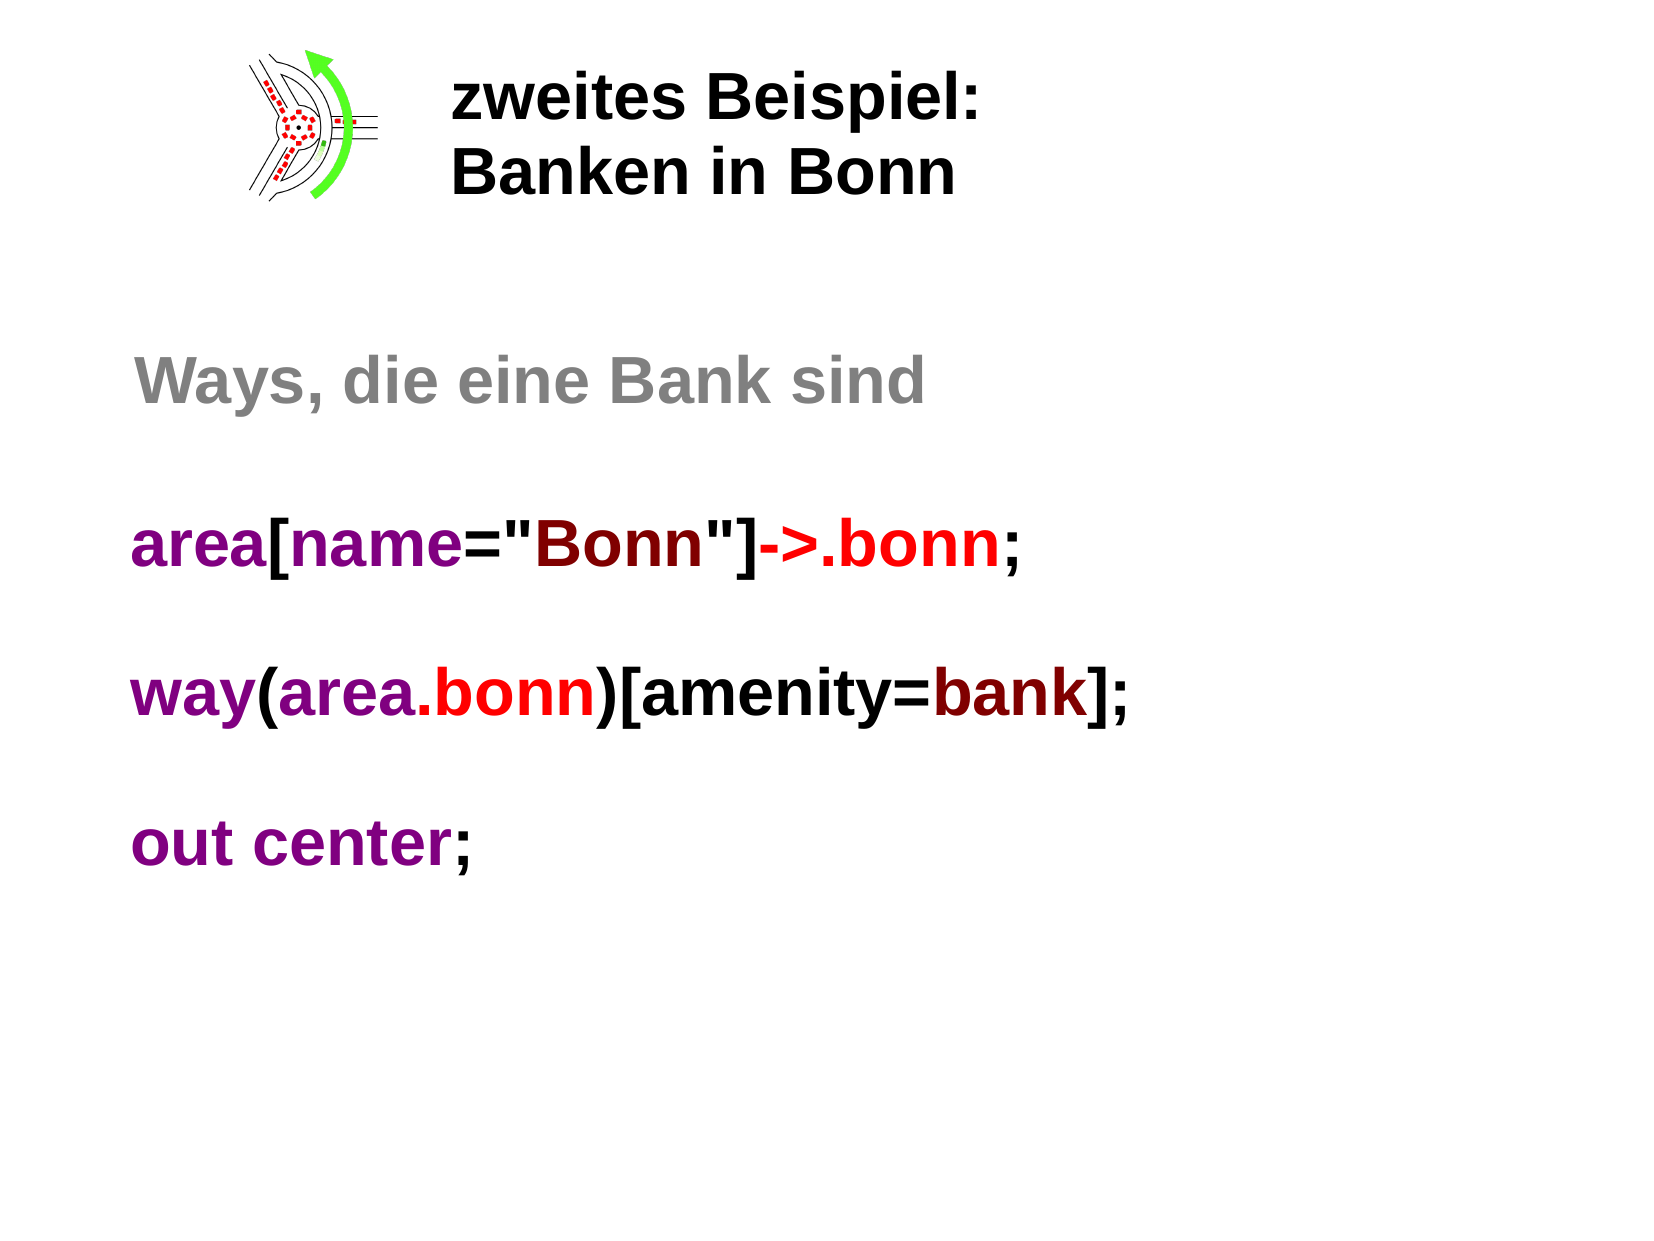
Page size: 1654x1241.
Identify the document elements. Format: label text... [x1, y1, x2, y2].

picture [232, 49, 390, 206]
text_box area[name="Bonn"]->.bonn; way(area.bonn)[amenity=bank]; out center; [115, 498, 1150, 888]
text_box zweites Beispiel: Banken in Bonn [435, 52, 1001, 217]
text_box Ways, die eine Bank sind [119, 336, 946, 426]
